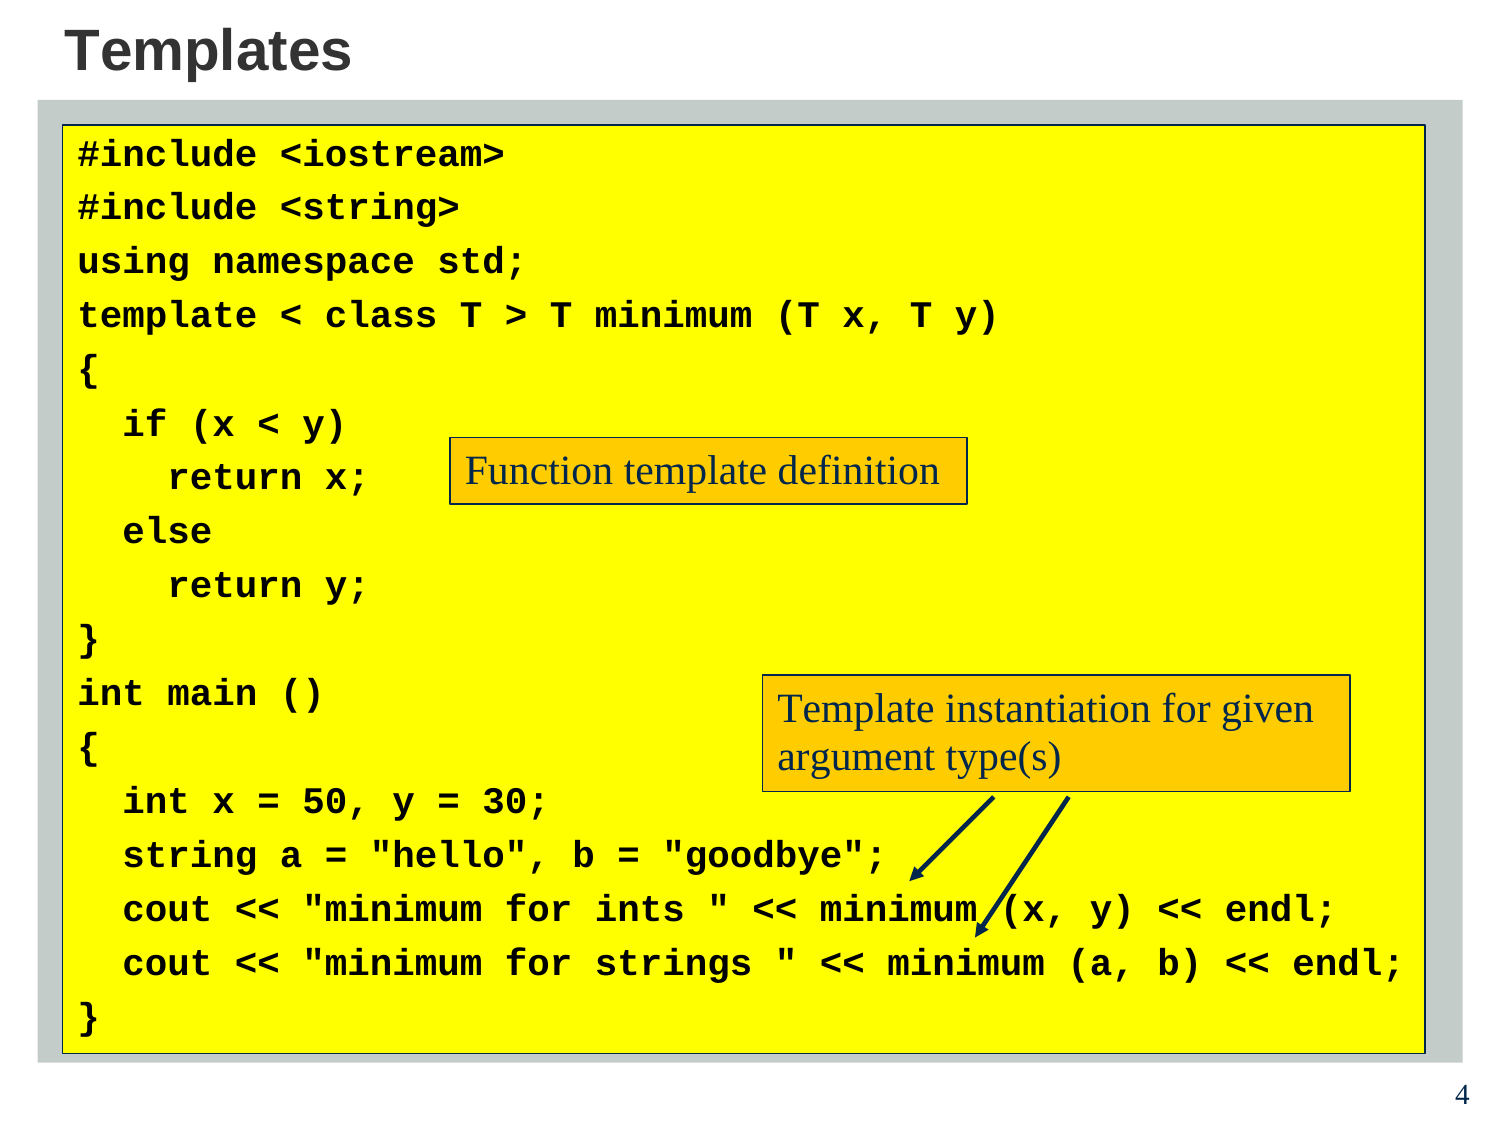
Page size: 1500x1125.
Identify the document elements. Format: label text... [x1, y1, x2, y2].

text_box Template instantiation for given argument type(s) [762, 675, 1351, 792]
text_box #include <iostream> #include <string> using namespace std; template < class T > T minimum (T x, T y) { if (x < y) return x; else return y; } int main () { int x = 50, y = 30; string a = "hello", b = "goodbye"; cout << "minimum for ints " << minimum (x, y) << endl; cout << "minimum for strings " << minimum (a, b) << endl; } [62, 125, 1426, 1054]
title Templates [50, 0, 1450, 91]
text_box Function template definition [450, 437, 967, 505]
list [37, 99, 1463, 1063]
